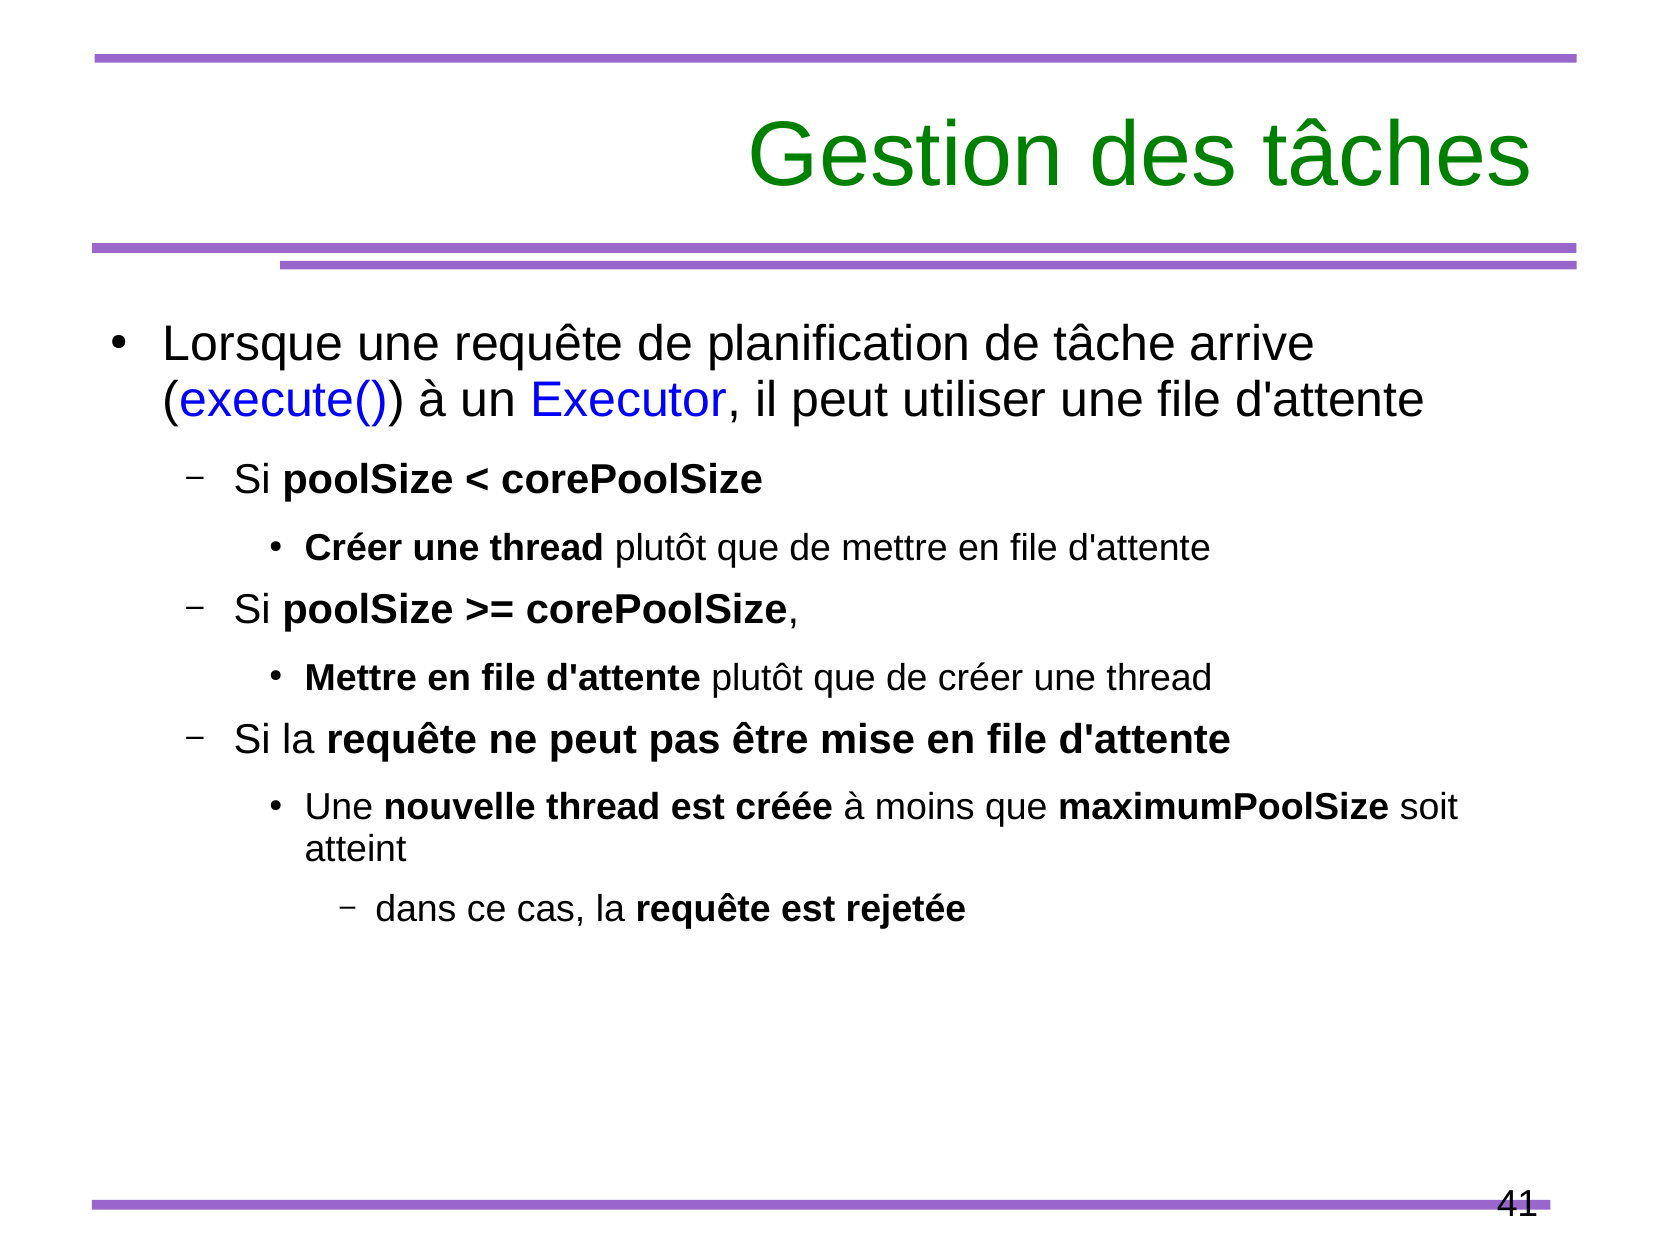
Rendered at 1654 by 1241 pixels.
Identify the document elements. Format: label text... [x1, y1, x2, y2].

list Lorsque une requête de planification de tâche arrive (execute()) à un Executor, il peut utiliser une file d'attente Si poolSize < corePoolSize Créer une thread plutôt que de mettre en file d'attente Si poolSize >= corePoolSize, Mettre en file d'attente plutôt que de créer une thread Si la requête ne peut pas être mise en file d'attente Une nouvelle thread est créée à moins que maximumPoolSize soit atteint dans ce cas, la requête est rejetée [92, 315, 1563, 1163]
title Gestion des tâches [121, 49, 1534, 257]
